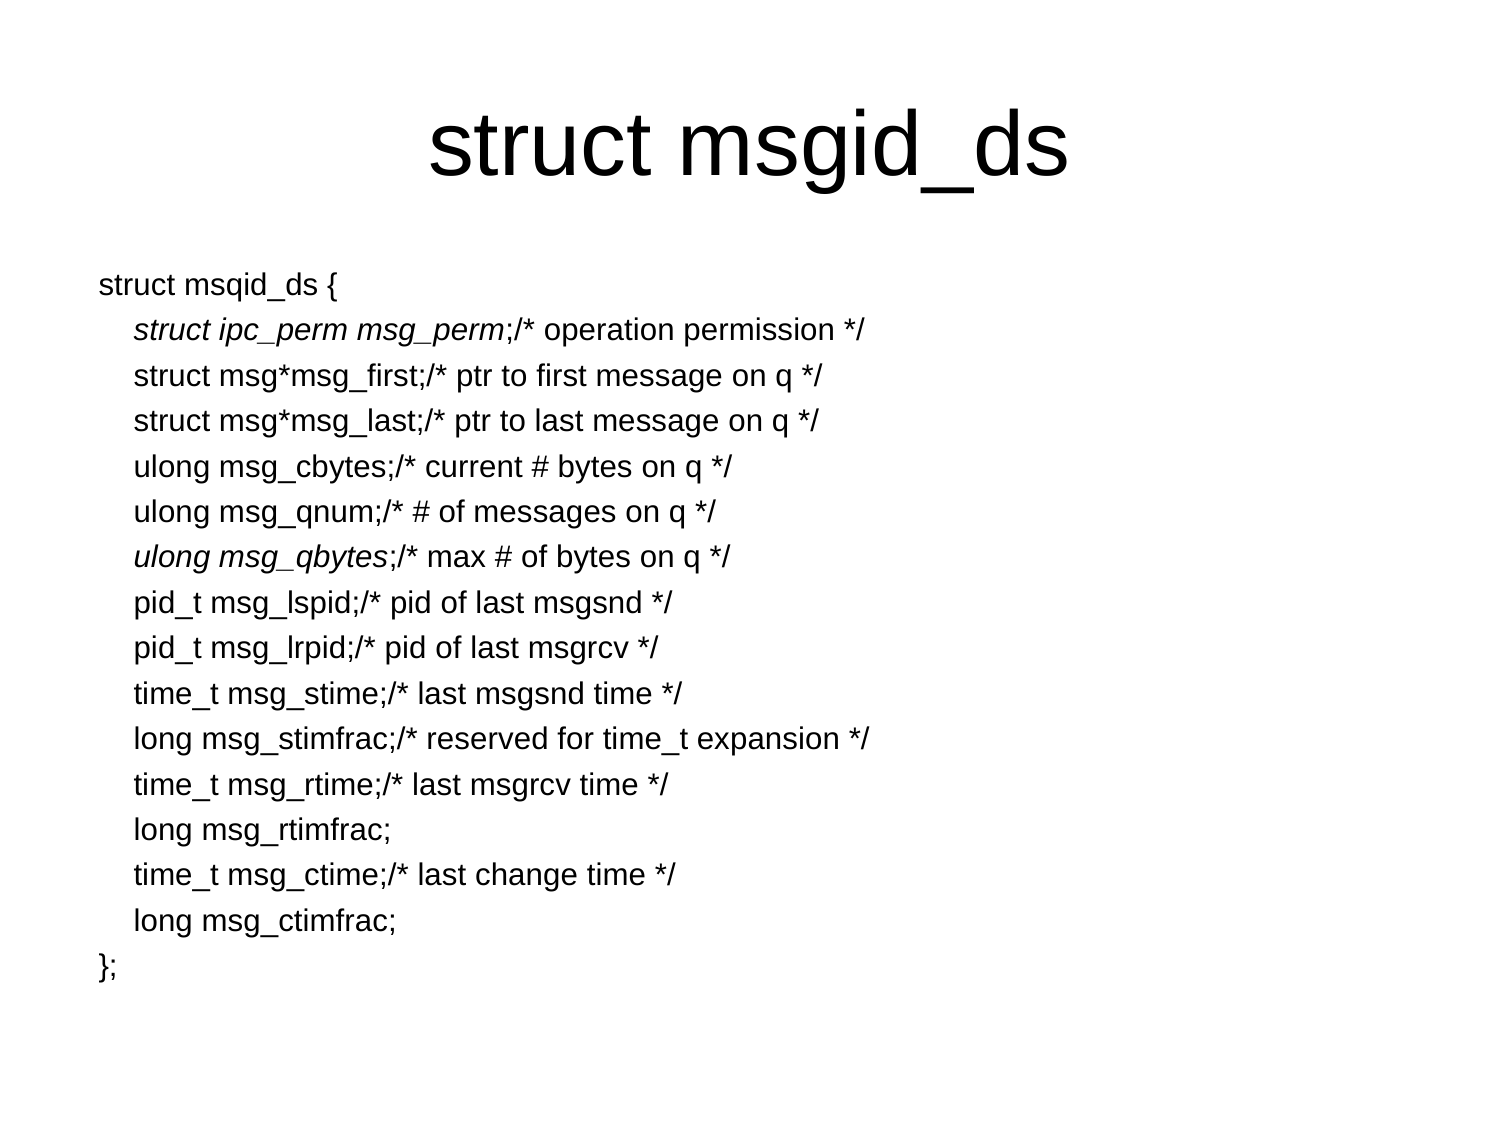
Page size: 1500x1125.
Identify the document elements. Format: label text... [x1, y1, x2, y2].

title struct msgid_ds [74, 44, 1425, 233]
list struct msqid_ds { struct ipc_perm msg_perm;/* operation permission */ struct msg*msg_first;/* ptr to first message on q */ struct msg*msg_last;/* ptr to last message on q */ ulong msg_cbytes;/* current # bytes on q */ ulong msg_qnum;/* # of messages on q */ ulong msg_qbytes;/* max # of bytes on q */ pid_t msg_lspid;/* pid of last msgsnd */ pid_t msg_lrpid;/* pid of last msgrcv */ time_t msg_stime;/* last msgsnd time */ long msg_stimfrac;/* reserved for time_t expansion */ time_t msg_rtime;/* last msgrcv time */ long msg_rtimfrac; time_t msg_ctime;/* last change time */ long msg_ctimfrac; }; [74, 256, 1425, 999]
